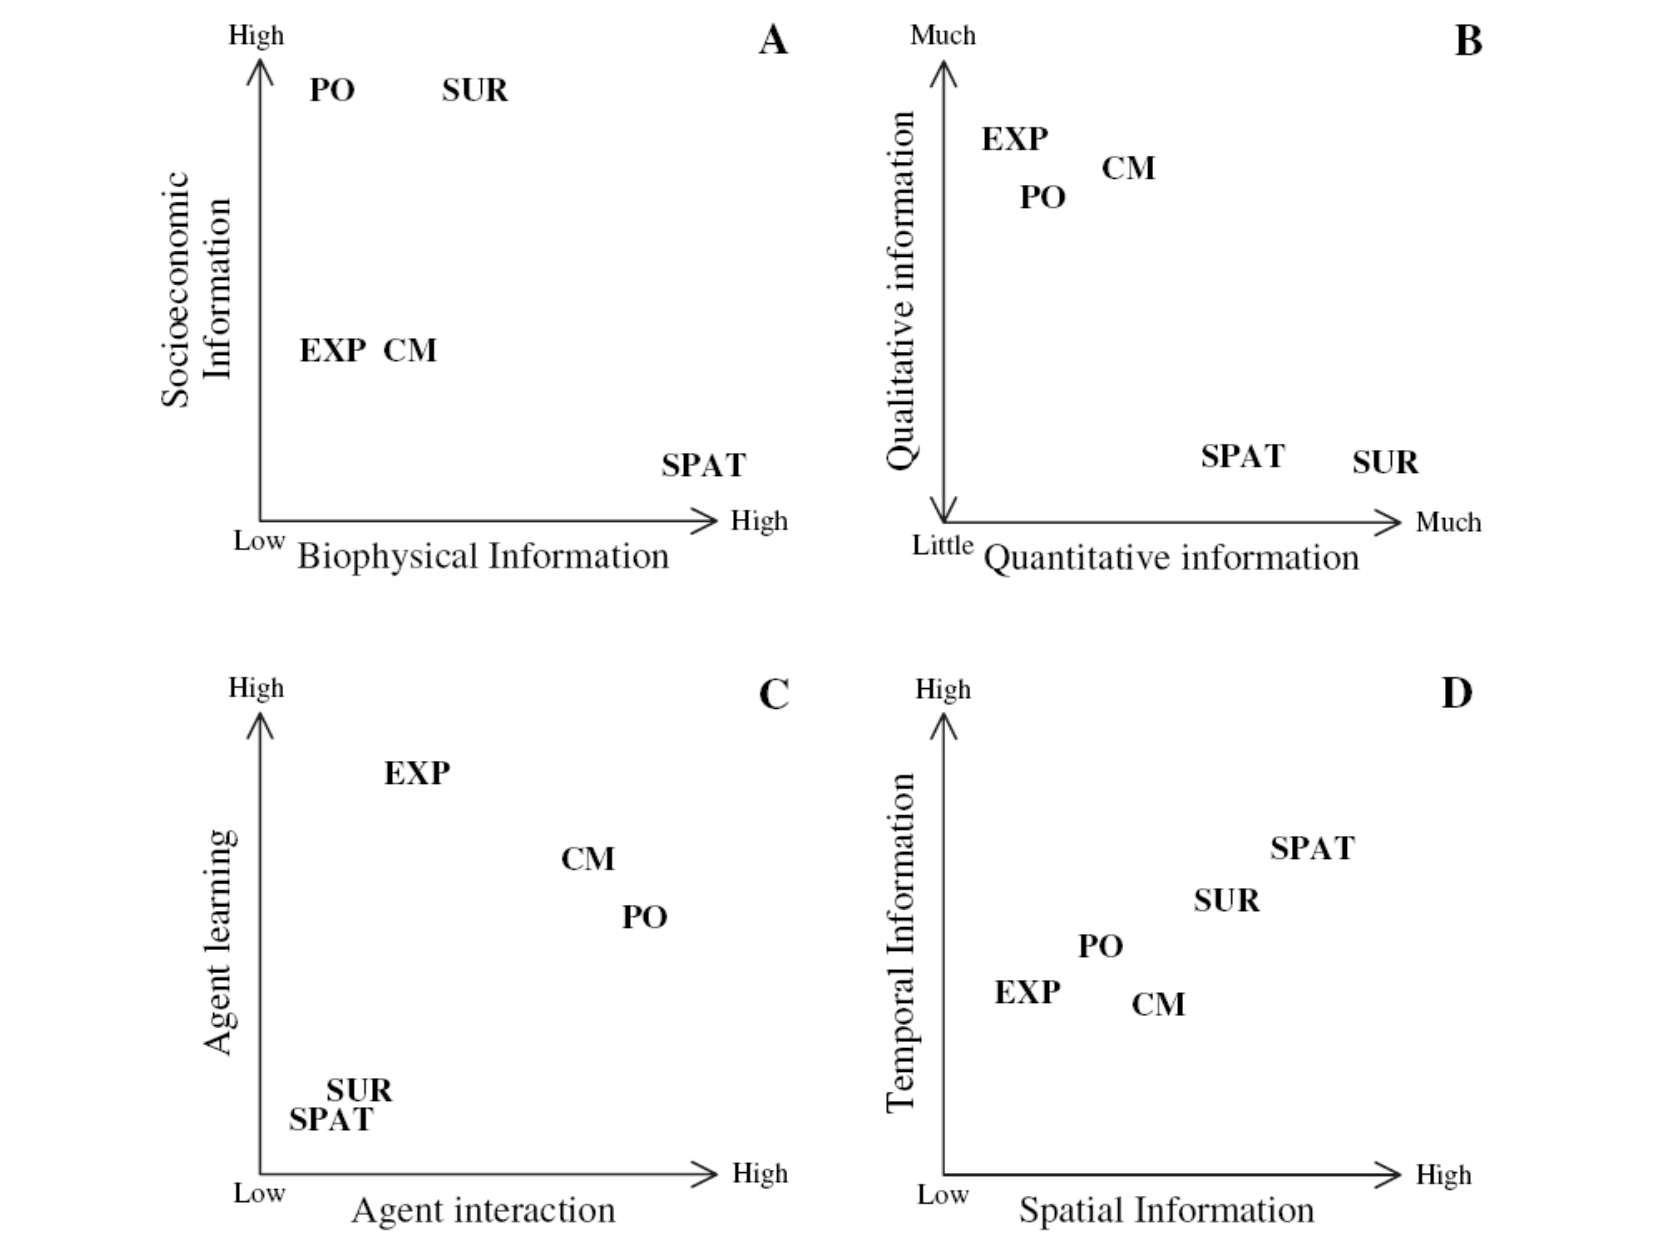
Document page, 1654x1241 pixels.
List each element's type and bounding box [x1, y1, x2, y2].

picture [130, 0, 1504, 1241]
